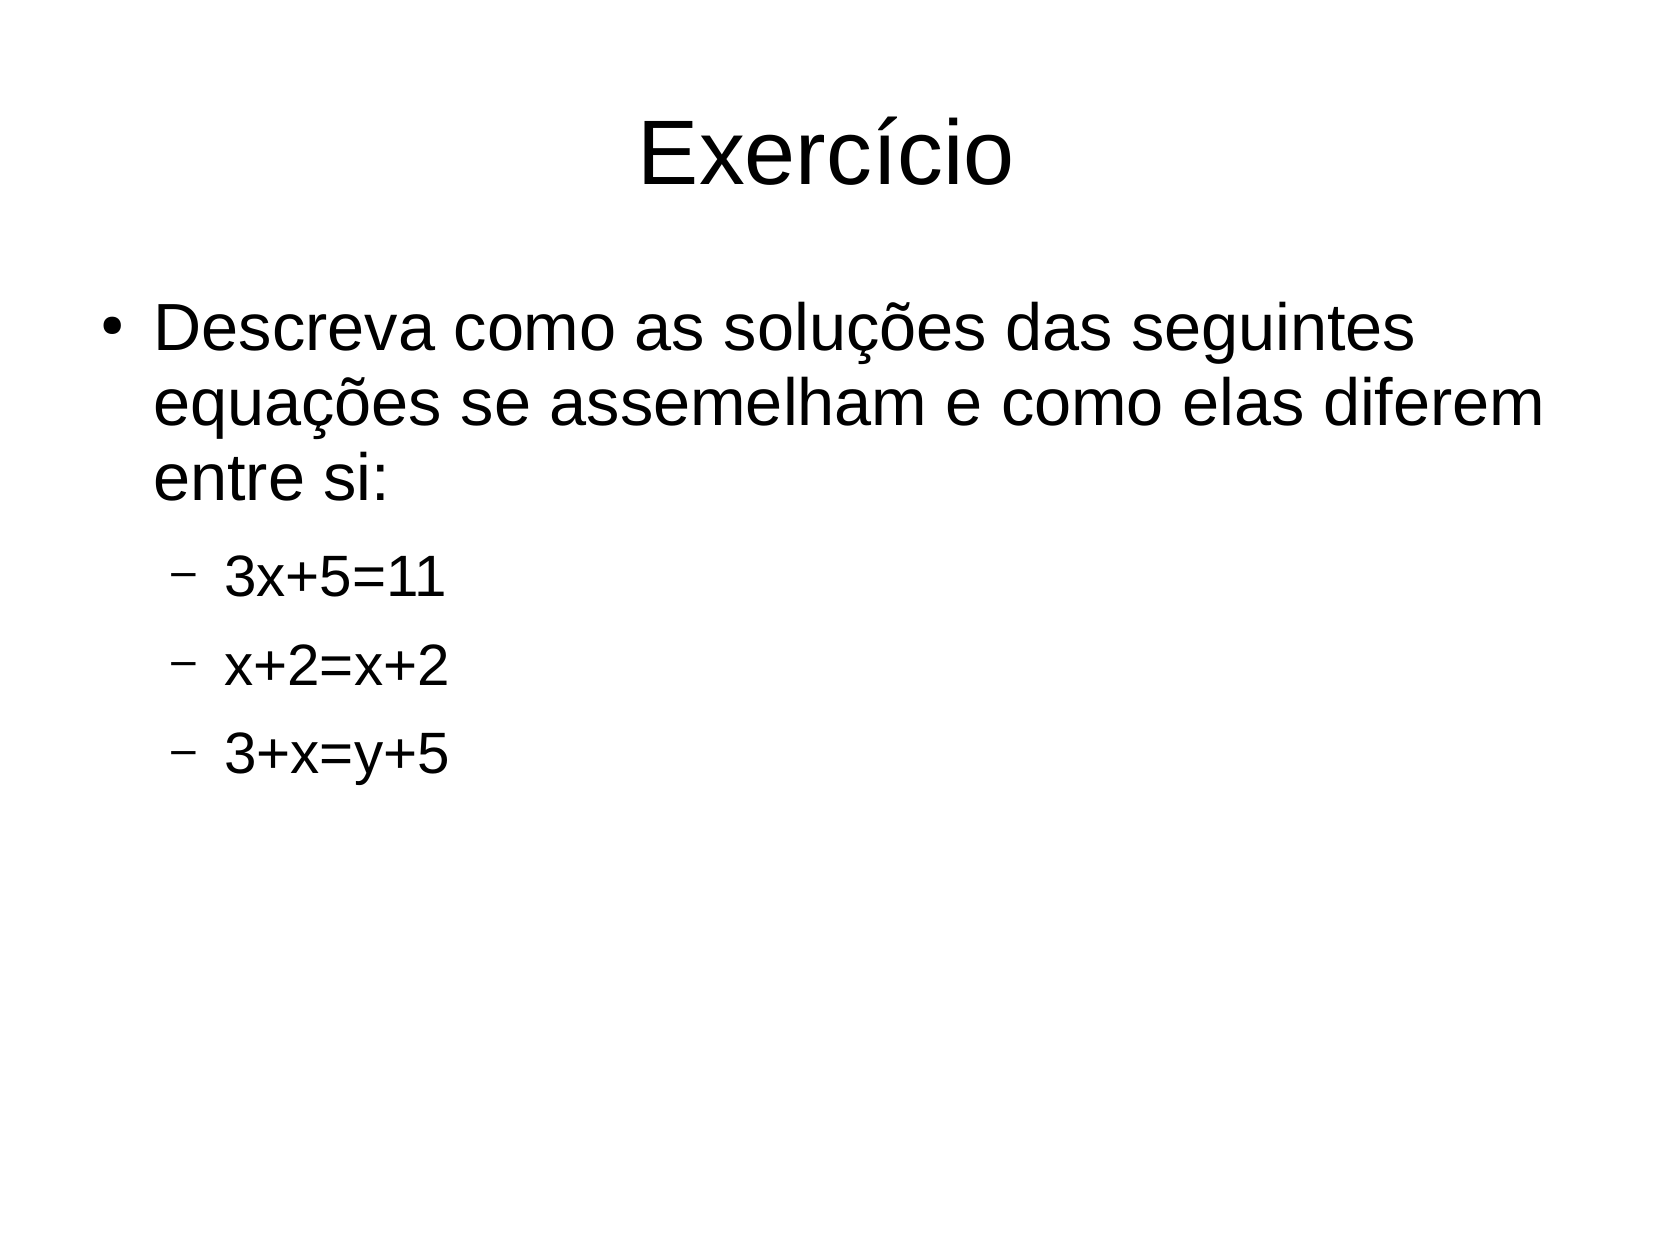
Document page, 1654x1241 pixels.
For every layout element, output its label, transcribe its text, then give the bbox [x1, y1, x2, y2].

list Descreva como as soluções das seguintes equações se assemelham e como elas diferem entre si: 3x+5=11 x+2=x+2 3+x=y+5 [82, 290, 1571, 1010]
title Exercício [82, 49, 1571, 257]
